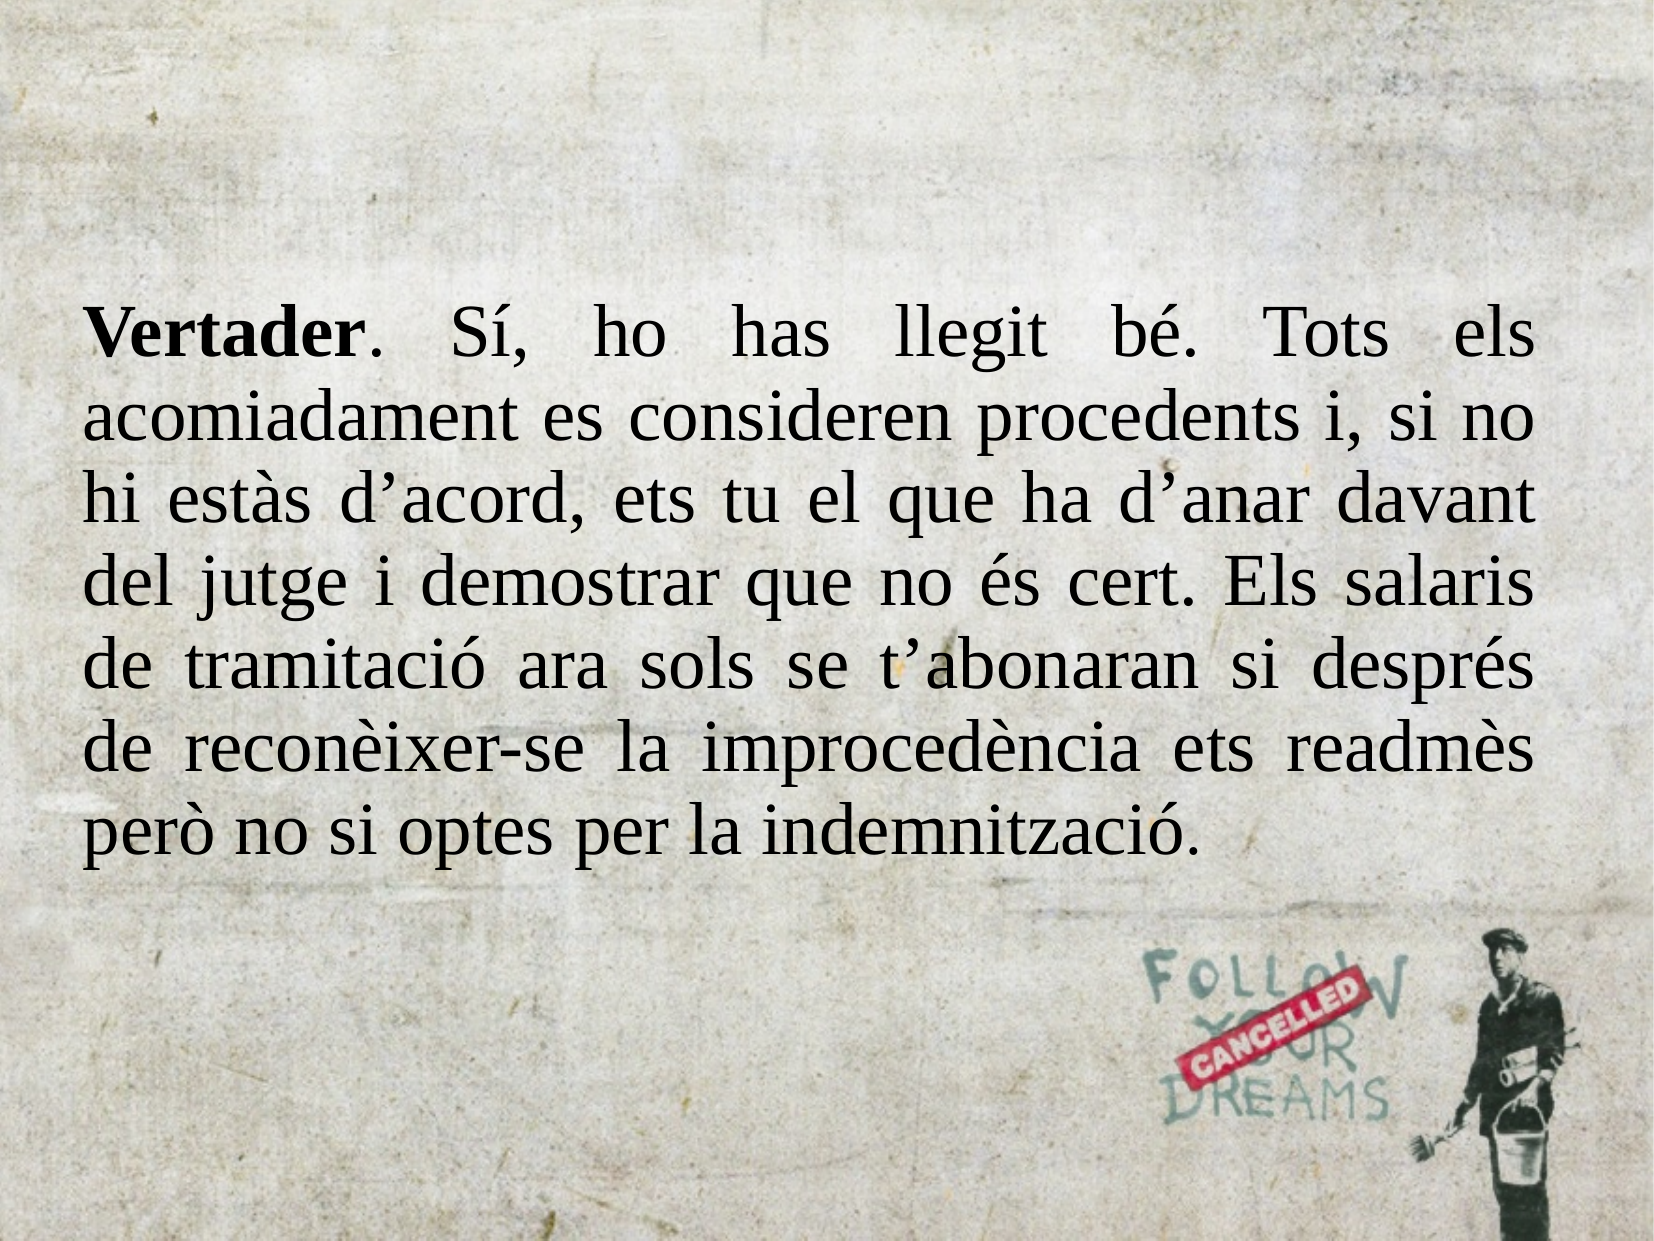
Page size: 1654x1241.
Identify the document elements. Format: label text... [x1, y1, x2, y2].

list Vertader. Sí, ho has llegit bé. Tots els acomiadament es consideren procedents i, si no hi estàs d’acord, ets tu el que ha d’anar davant del jutge i demostrar que no és cert. Els salaris de tramitació ara sols se t’abonaran si després de reconèixer-se la improcedència ets readmès però no si optes per la indemnització. [82, 290, 1538, 1010]
picture [0, 0, 1654, 1241]
